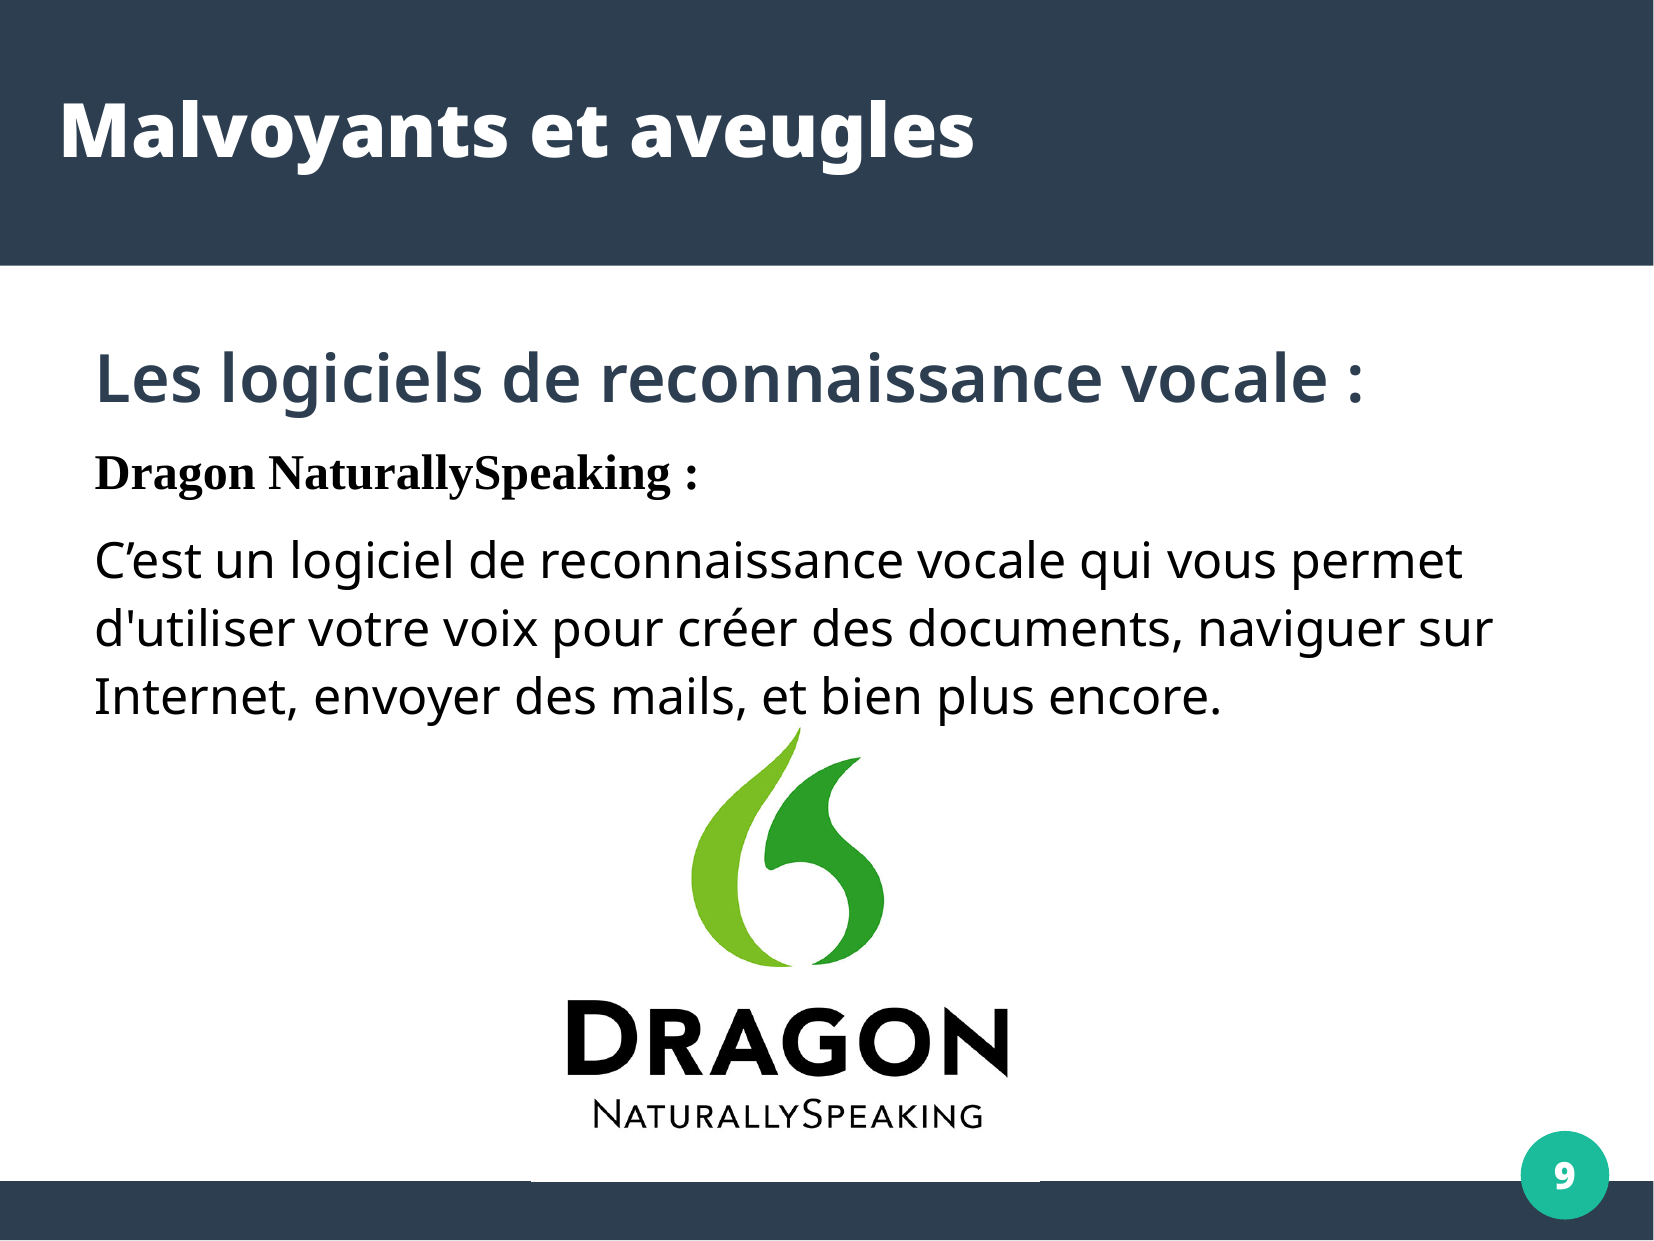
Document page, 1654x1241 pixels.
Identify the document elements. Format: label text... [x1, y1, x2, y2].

title Malvoyants et aveugles [59, 49, 1595, 207]
list Les logiciels de reconnaissance vocale : Dragon NaturallySpeaking : C’est un logiciel de reconnaissance vocale qui vous permet d'utiliser votre voix pour créer des documents, naviguer sur Internet, envoyer des mails, et bien plus encore. [23, 330, 1619, 911]
picture [531, 911, 1040, 1182]
